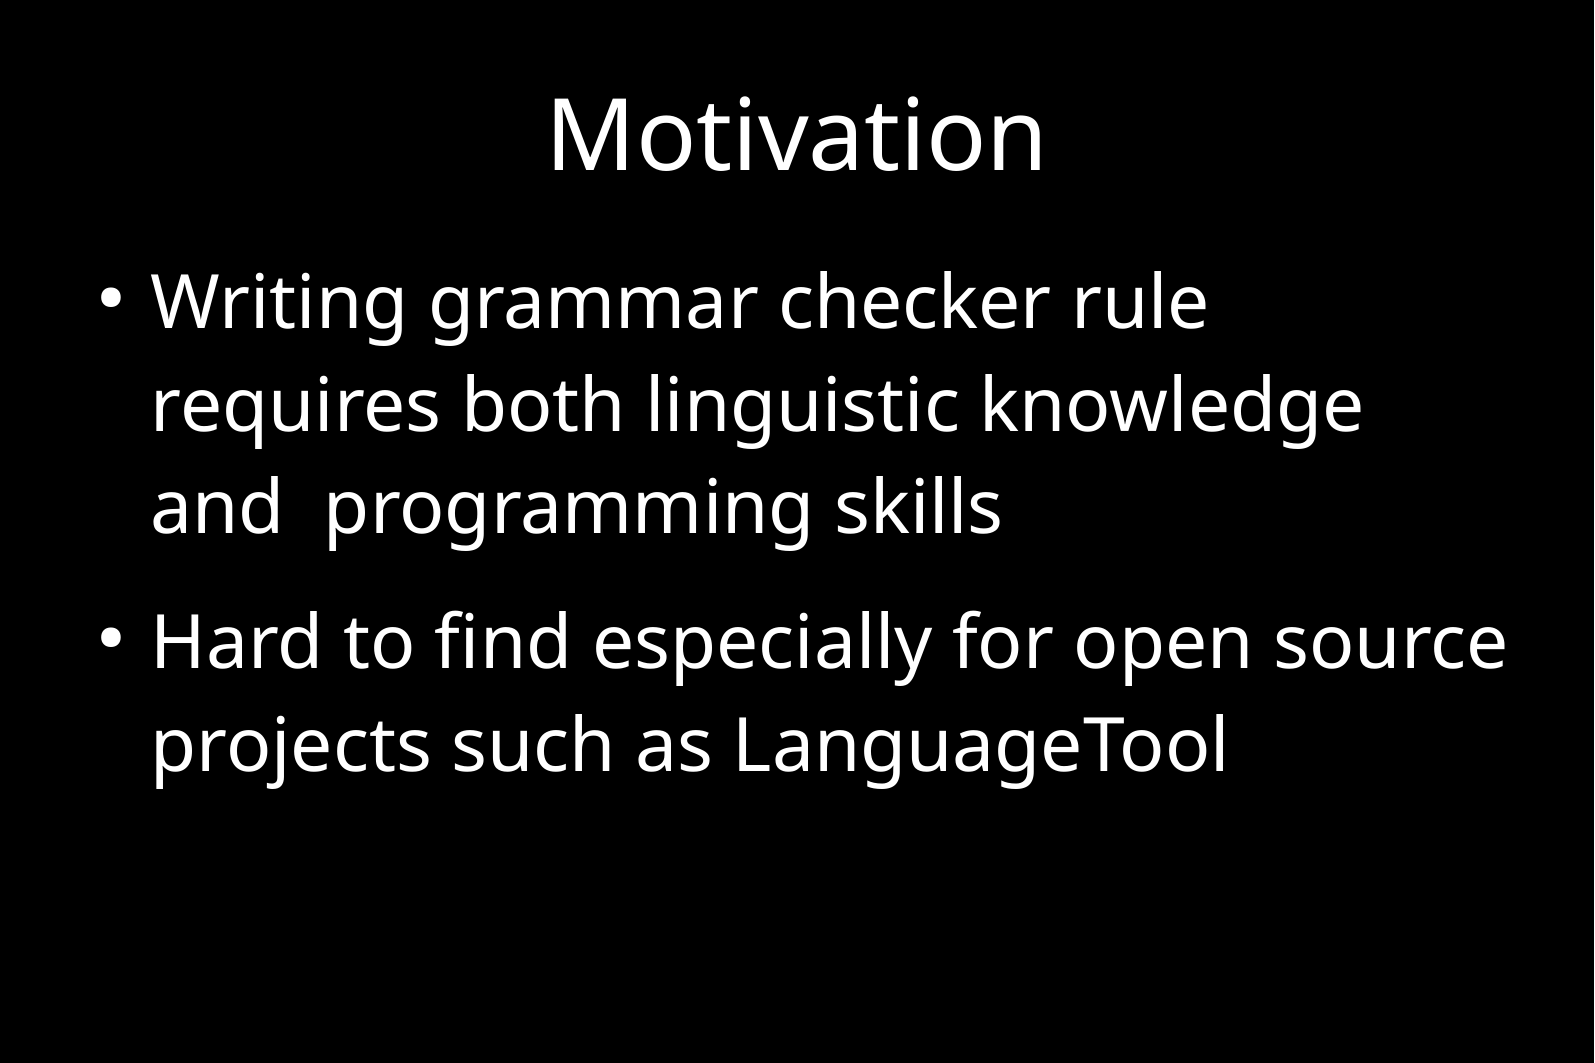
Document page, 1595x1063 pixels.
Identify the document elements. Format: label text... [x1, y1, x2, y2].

title Motivation [79, 49, 1515, 213]
list Writing grammar checker rule requires both linguistic knowledge and programming skills Hard to find especially for open source projects such as LanguageTool [79, 248, 1515, 936]
